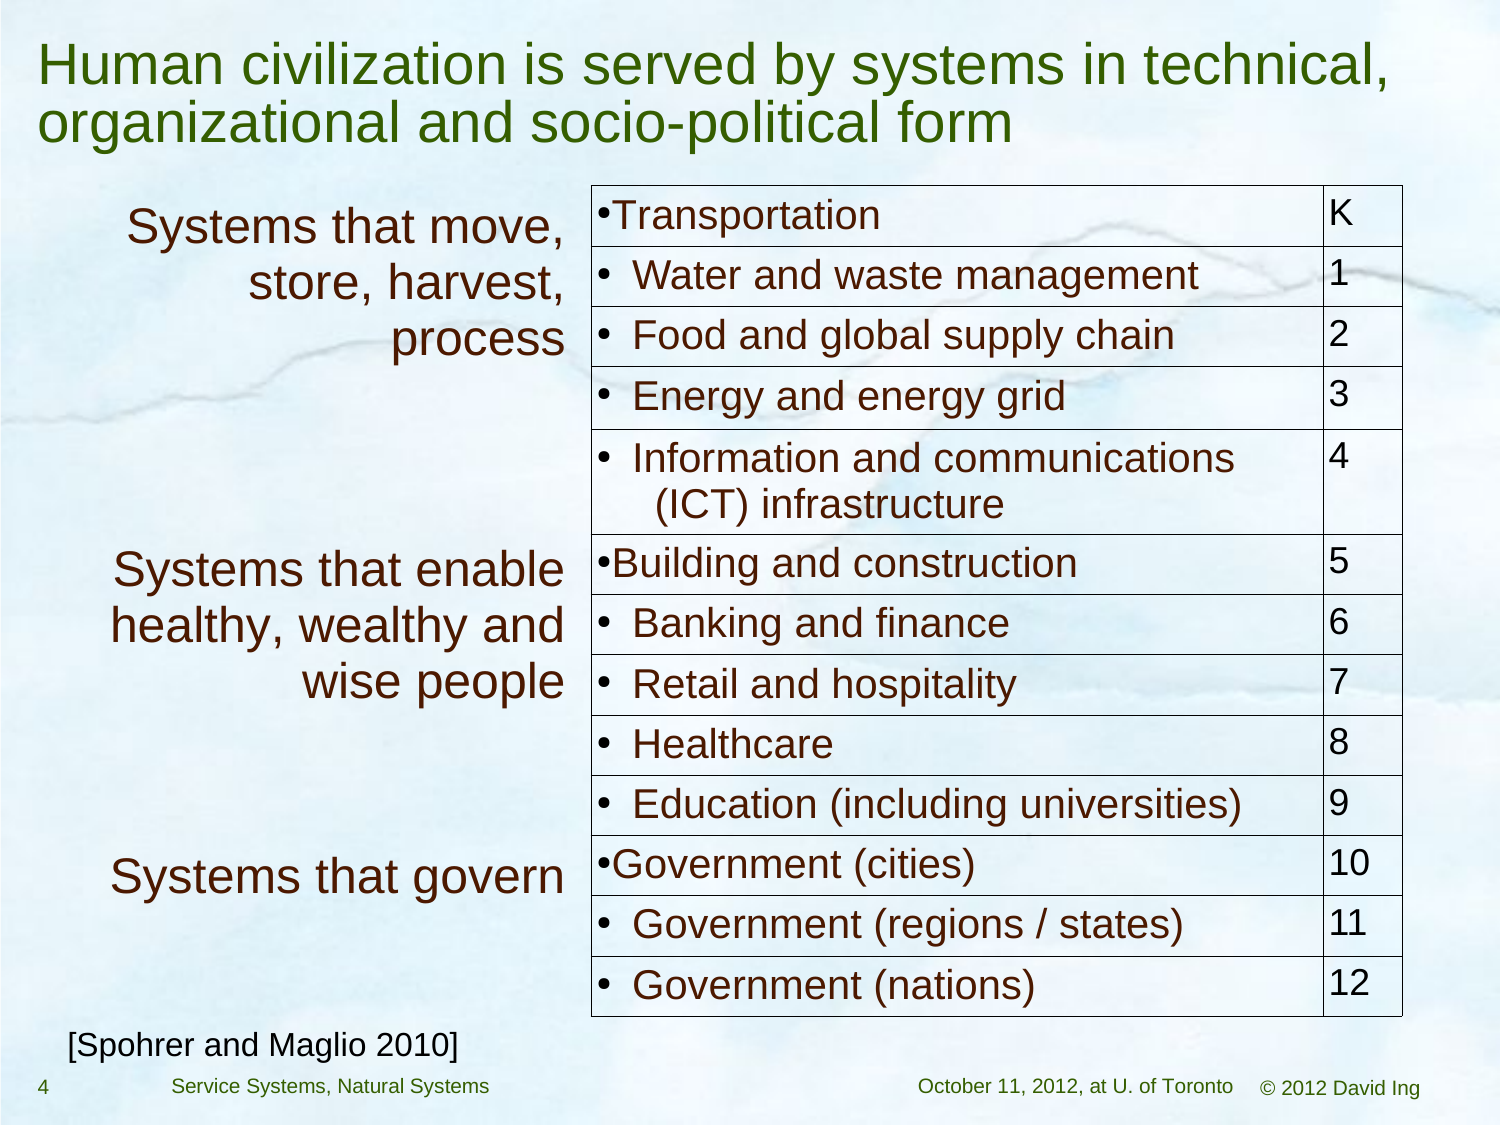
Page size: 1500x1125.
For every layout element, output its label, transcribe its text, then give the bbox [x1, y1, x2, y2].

table_cell Energy and energy grid [592, 367, 1323, 429]
table_cell 7 [1324, 655, 1402, 715]
table_cell 6 [1324, 595, 1402, 654]
table_cell 9 [1324, 776, 1402, 835]
text_box Systems that move, store, harvest, process [55, 191, 581, 529]
table_cell Healthcare [592, 716, 1323, 775]
table_header Government (cities) [592, 836, 1323, 895]
text_box Systems that govern [55, 841, 581, 973]
text_box Systems that enable healthy, wealthy and wise people [55, 533, 581, 823]
table_cell 2 [1324, 307, 1402, 366]
table_cell 1 [1324, 247, 1402, 306]
table_cell 8 [1324, 716, 1402, 775]
table_cell 4 [1324, 430, 1402, 534]
table_cell 11 [1324, 896, 1402, 956]
table_cell Information and communications (ICT) infrastructure [592, 430, 1323, 534]
table_cell Banking and finance [592, 595, 1323, 654]
table_header K [1324, 186, 1402, 246]
table_cell Food and global supply chain [592, 307, 1323, 366]
title Human civilization is served by systems in technical, organizational and socio-political form [37, 37, 1463, 162]
table_cell 12 [1324, 957, 1402, 1016]
text_box [Spohrer and Maglio 2010] [52, 1019, 563, 1072]
table_header Building and construction [592, 535, 1323, 594]
picture [0, 0, 1500, 1125]
table_cell Water and waste management [592, 247, 1323, 306]
table_cell 3 [1324, 367, 1402, 429]
table_cell Retail and hospitality [592, 655, 1323, 715]
table_header 10 [1324, 836, 1402, 895]
table_cell Education (including universities) [592, 776, 1323, 835]
table_cell Government (regions / states) [592, 896, 1323, 956]
table_cell Government (nations) [592, 957, 1323, 1016]
table_header 5 [1324, 535, 1402, 594]
table_header Transportation [592, 186, 1323, 246]
